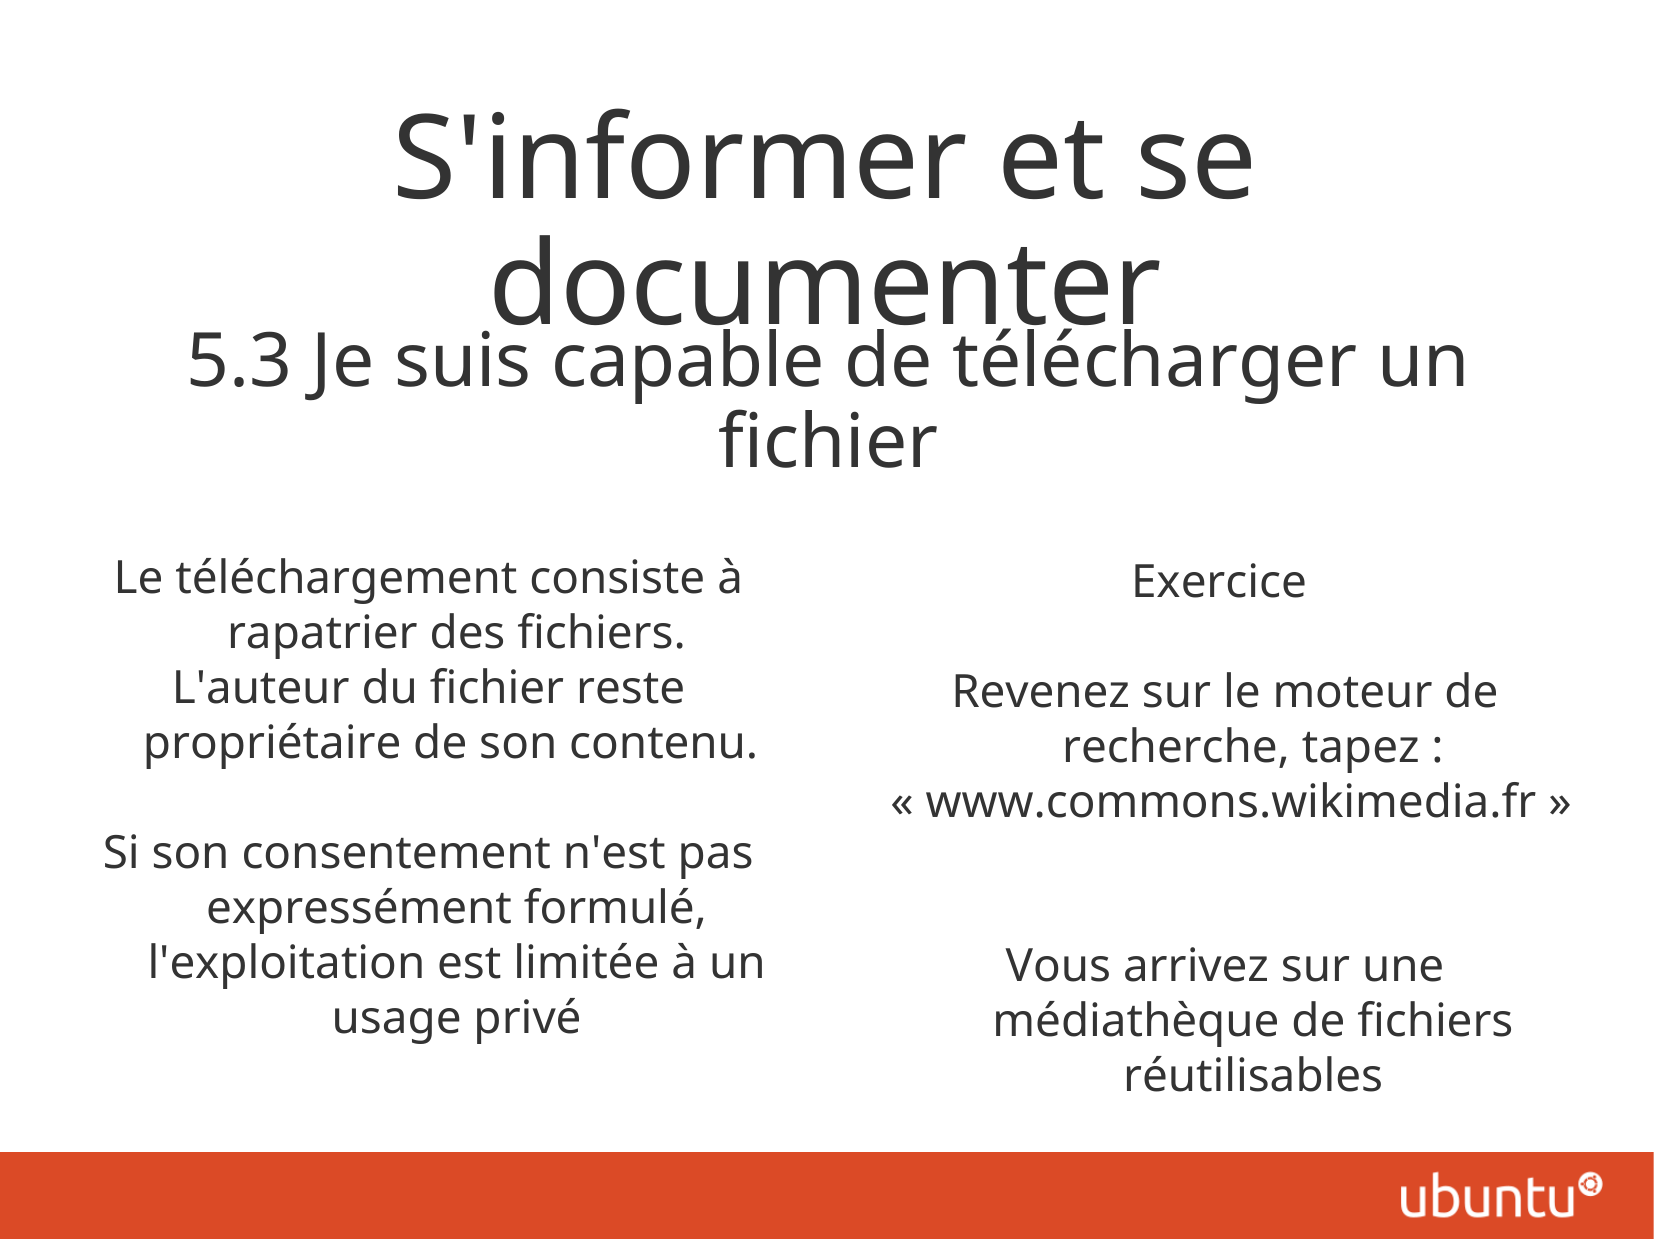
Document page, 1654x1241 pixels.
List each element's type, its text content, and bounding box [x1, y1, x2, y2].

title 5.3 Je suis capable de télécharger un fichier [59, 353, 1598, 452]
list Exercice Revenez sur le moteur de recherche, tapez : « www.commons.wikimedia.fr » Vous arrivez sur une médiathèque de fichiers réutilisables [856, 543, 1594, 1193]
list Le téléchargement consiste à rapatrier des fichiers. L'auteur du fichier reste propriétaire de son contenu. Si son consentement n'est pas expressément formulé, l'exploitation est limitée à un usage privé [59, 539, 798, 1123]
picture [0, 1152, 1654, 1239]
title S'informer et se documenter [56, 122, 1596, 325]
